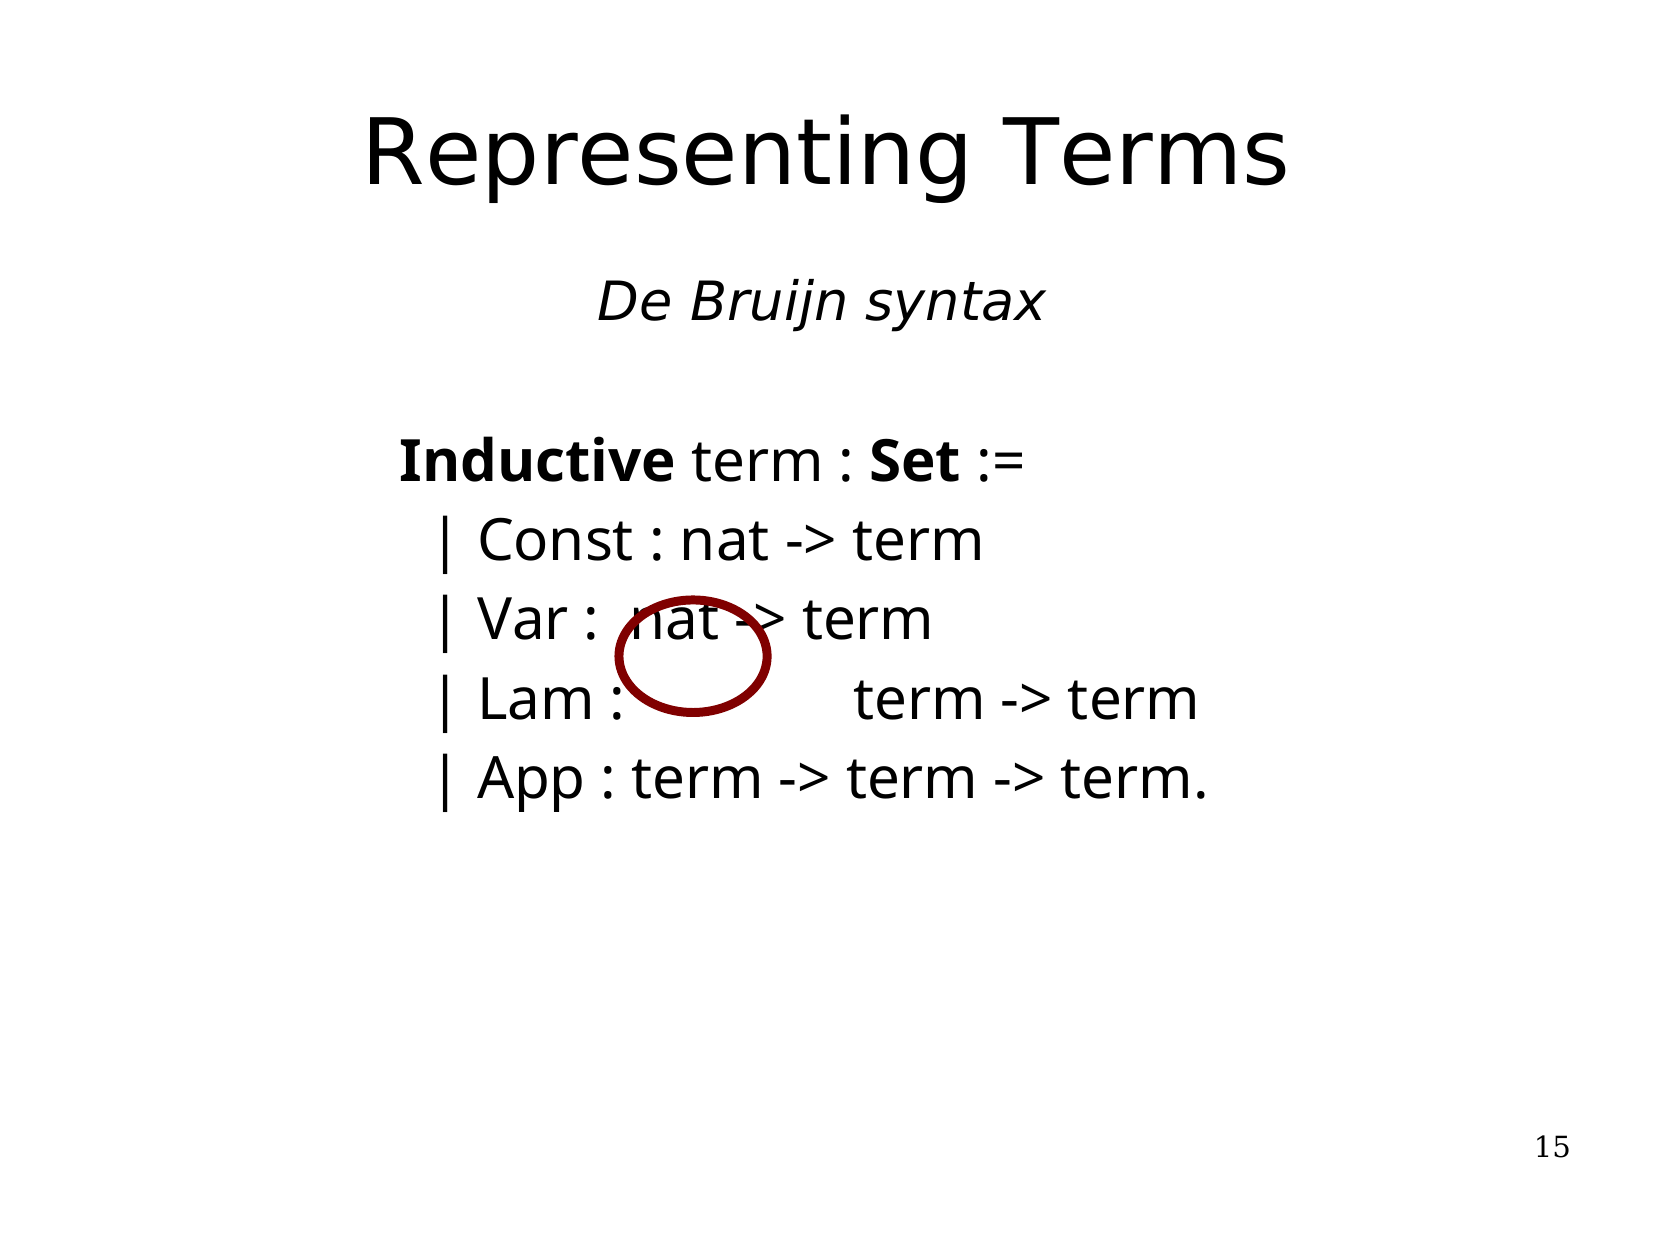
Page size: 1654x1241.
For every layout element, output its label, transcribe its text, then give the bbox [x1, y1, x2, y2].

title Representing Terms [82, 56, 1571, 250]
text_box Inductive term : Set := | Const : nat -> term | Var : nat -> term | Lam : term -> term | App : term -> term -> term. [384, 411, 1269, 863]
text_box De Bruijn syntax [583, 262, 1071, 341]
